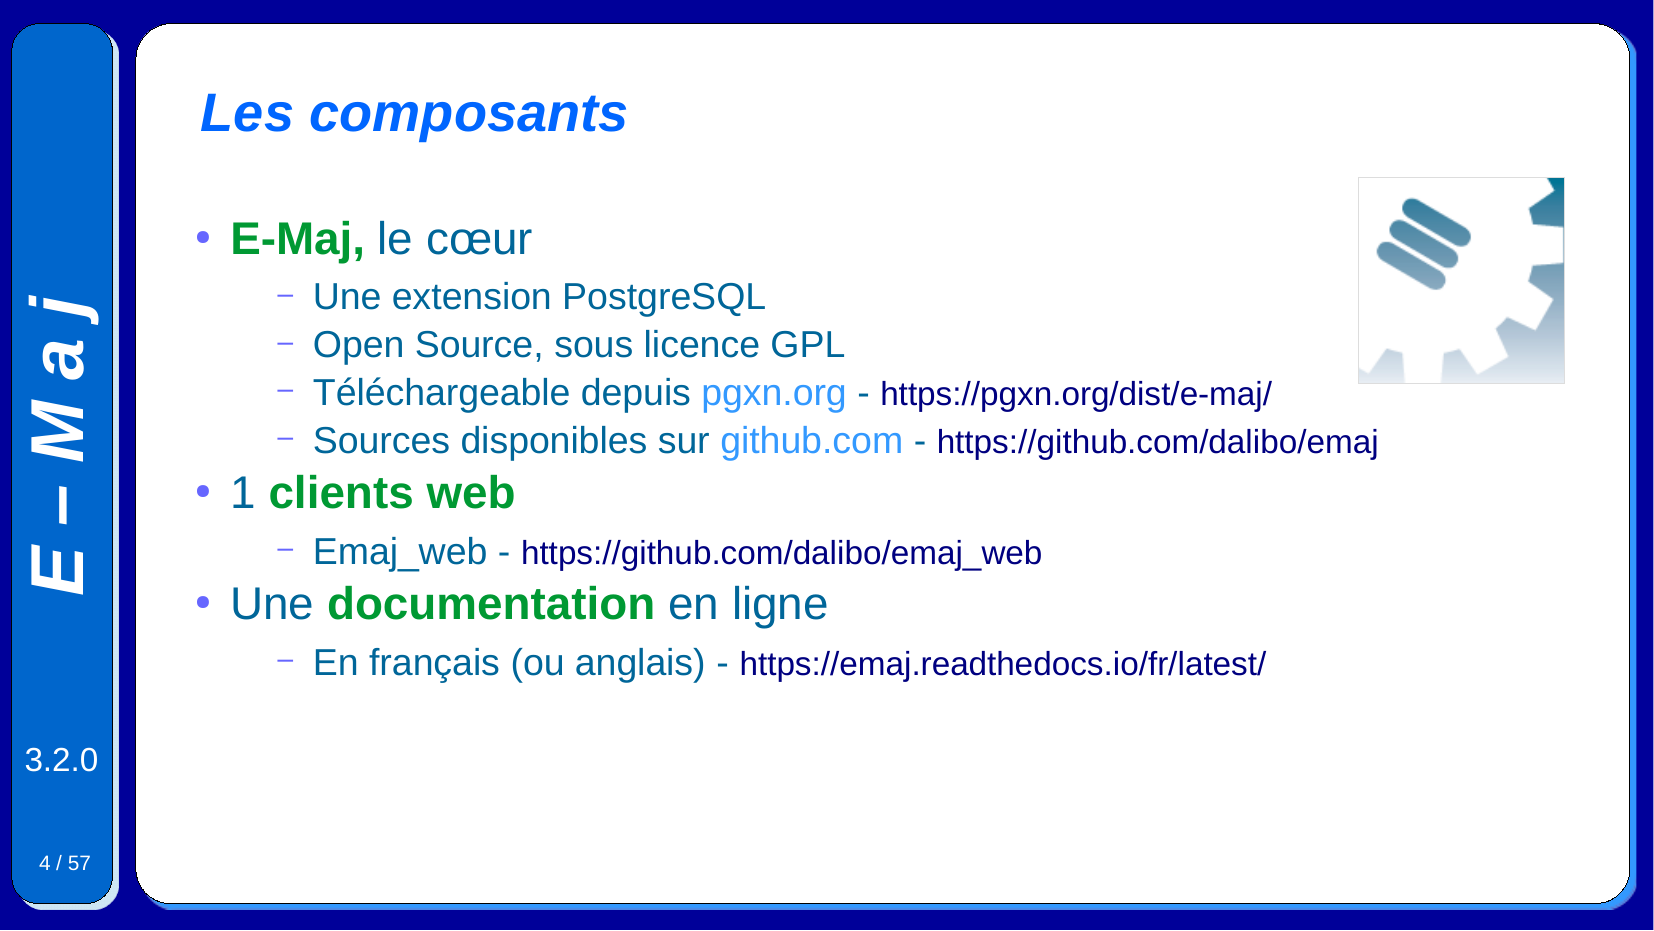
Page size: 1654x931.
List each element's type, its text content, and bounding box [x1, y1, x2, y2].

list E-Maj, le cœur Une extension PostgreSQL Open Source, sous licence GPL Téléchargeable depuis pgxn.org - https://pgxn.org/dist/e-maj/ Sources disponibles sur github.com - https://github.com/dalibo/emaj 1 clients web Emaj_web - https://github.com/dalibo/emaj_web Une documentation en ligne En français (ou anglais) - https://emaj.readthedocs.io/fr/latest/ [177, 212, 1587, 804]
title Les composants [200, 34, 1575, 191]
picture [1358, 177, 1565, 384]
